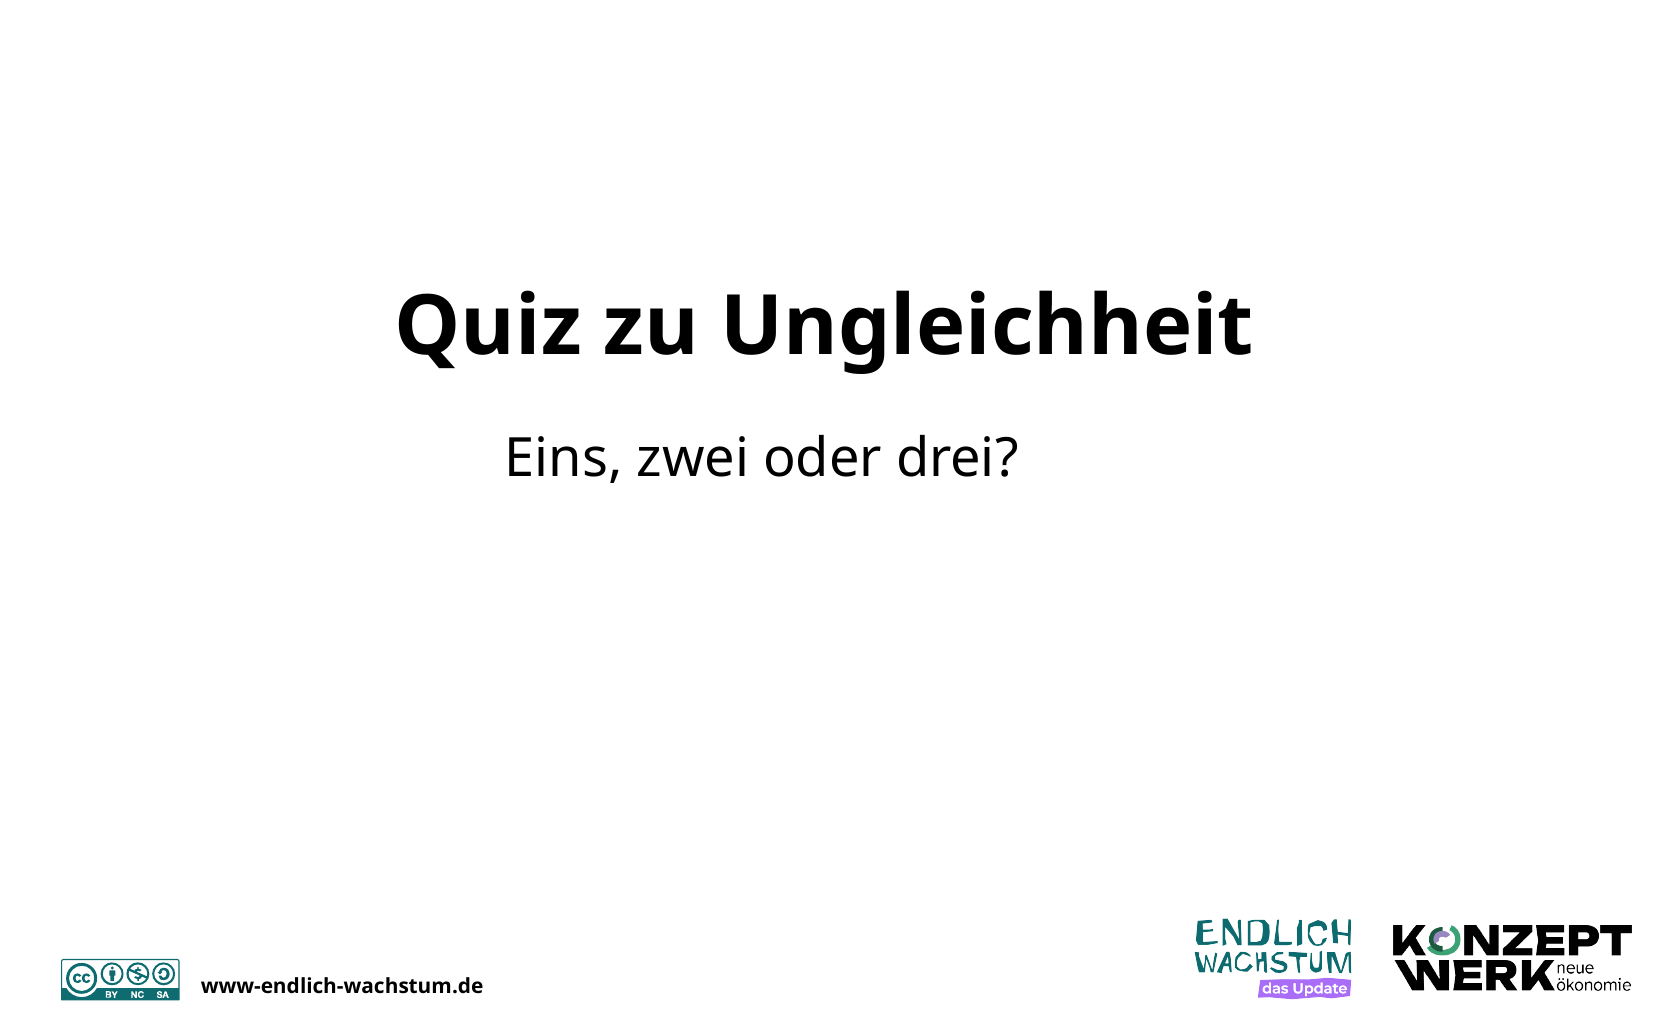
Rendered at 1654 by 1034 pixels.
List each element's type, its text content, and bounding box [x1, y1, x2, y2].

picture [1387, 917, 1636, 997]
title Quiz zu Ungleichheit [55, 236, 1594, 409]
list Eins, zwei oder drei? [433, 418, 1654, 584]
picture [1176, 900, 1374, 1011]
